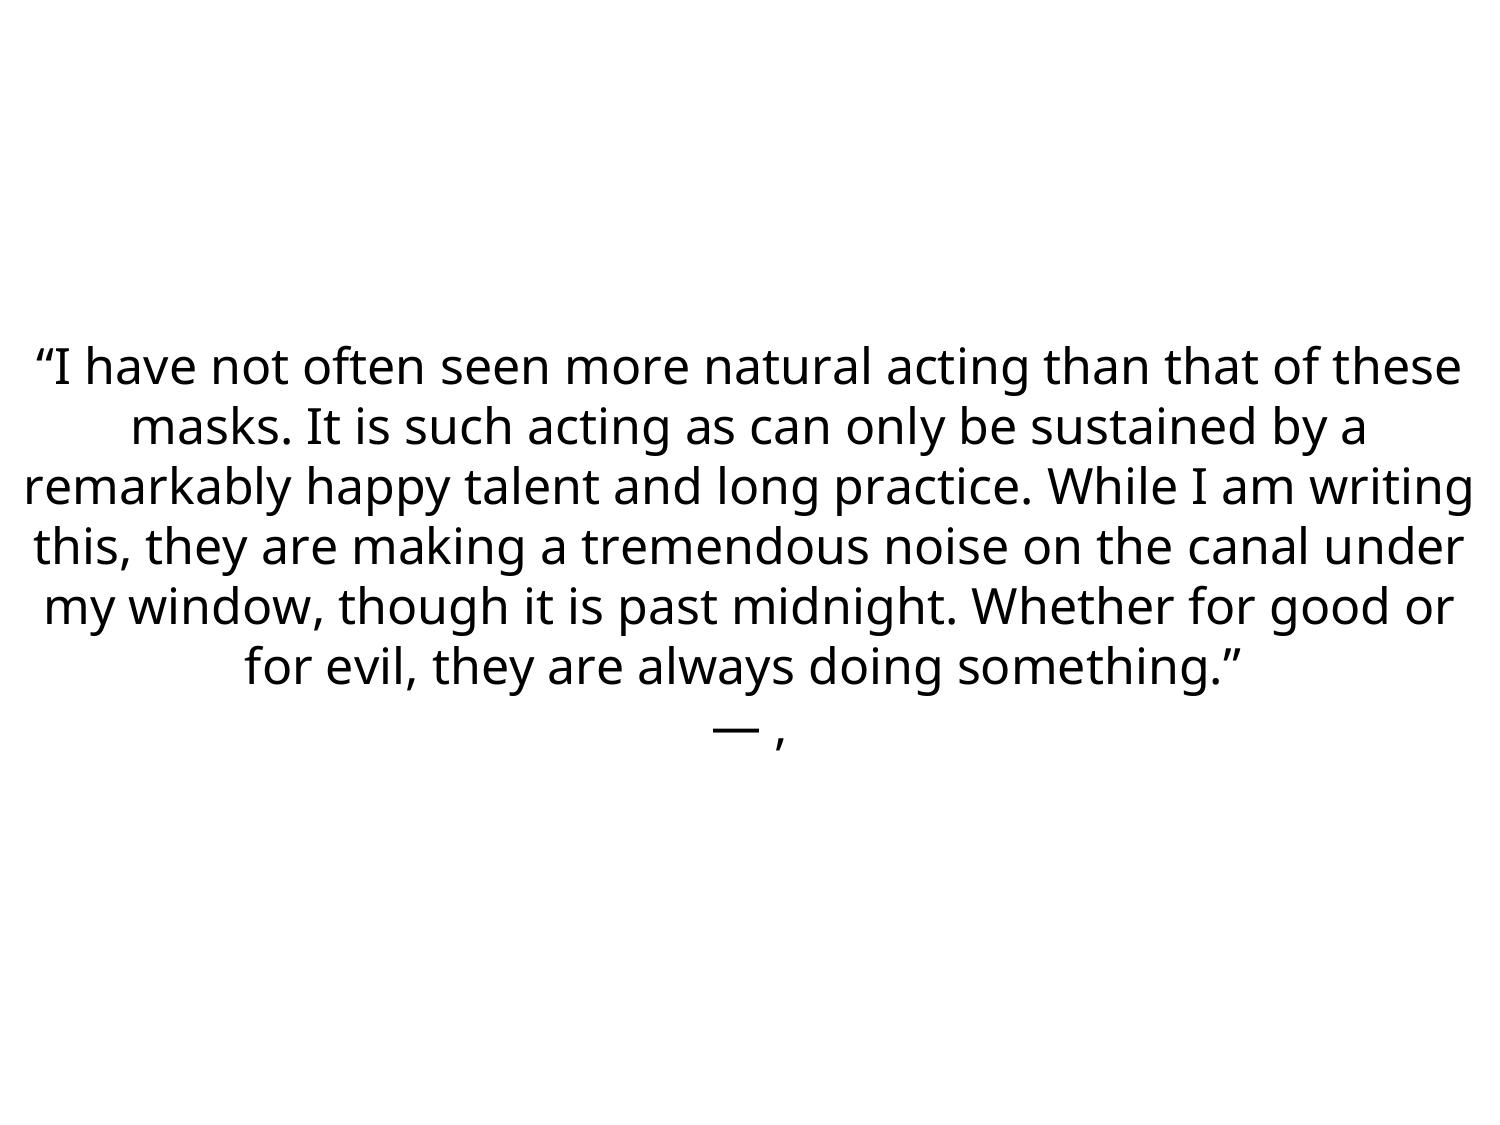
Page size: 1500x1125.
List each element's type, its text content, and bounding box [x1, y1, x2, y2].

title “I have not often seen more natural acting than that of these masks. It is such acting as can only be sustained by a remarkably happy talent and long practice. While I am writing this, they are making a tremendous noise on the canal under my window, though it is past midnight. Whether for good or for evil, they are always doing something.” ― , [0, 327, 1500, 666]
